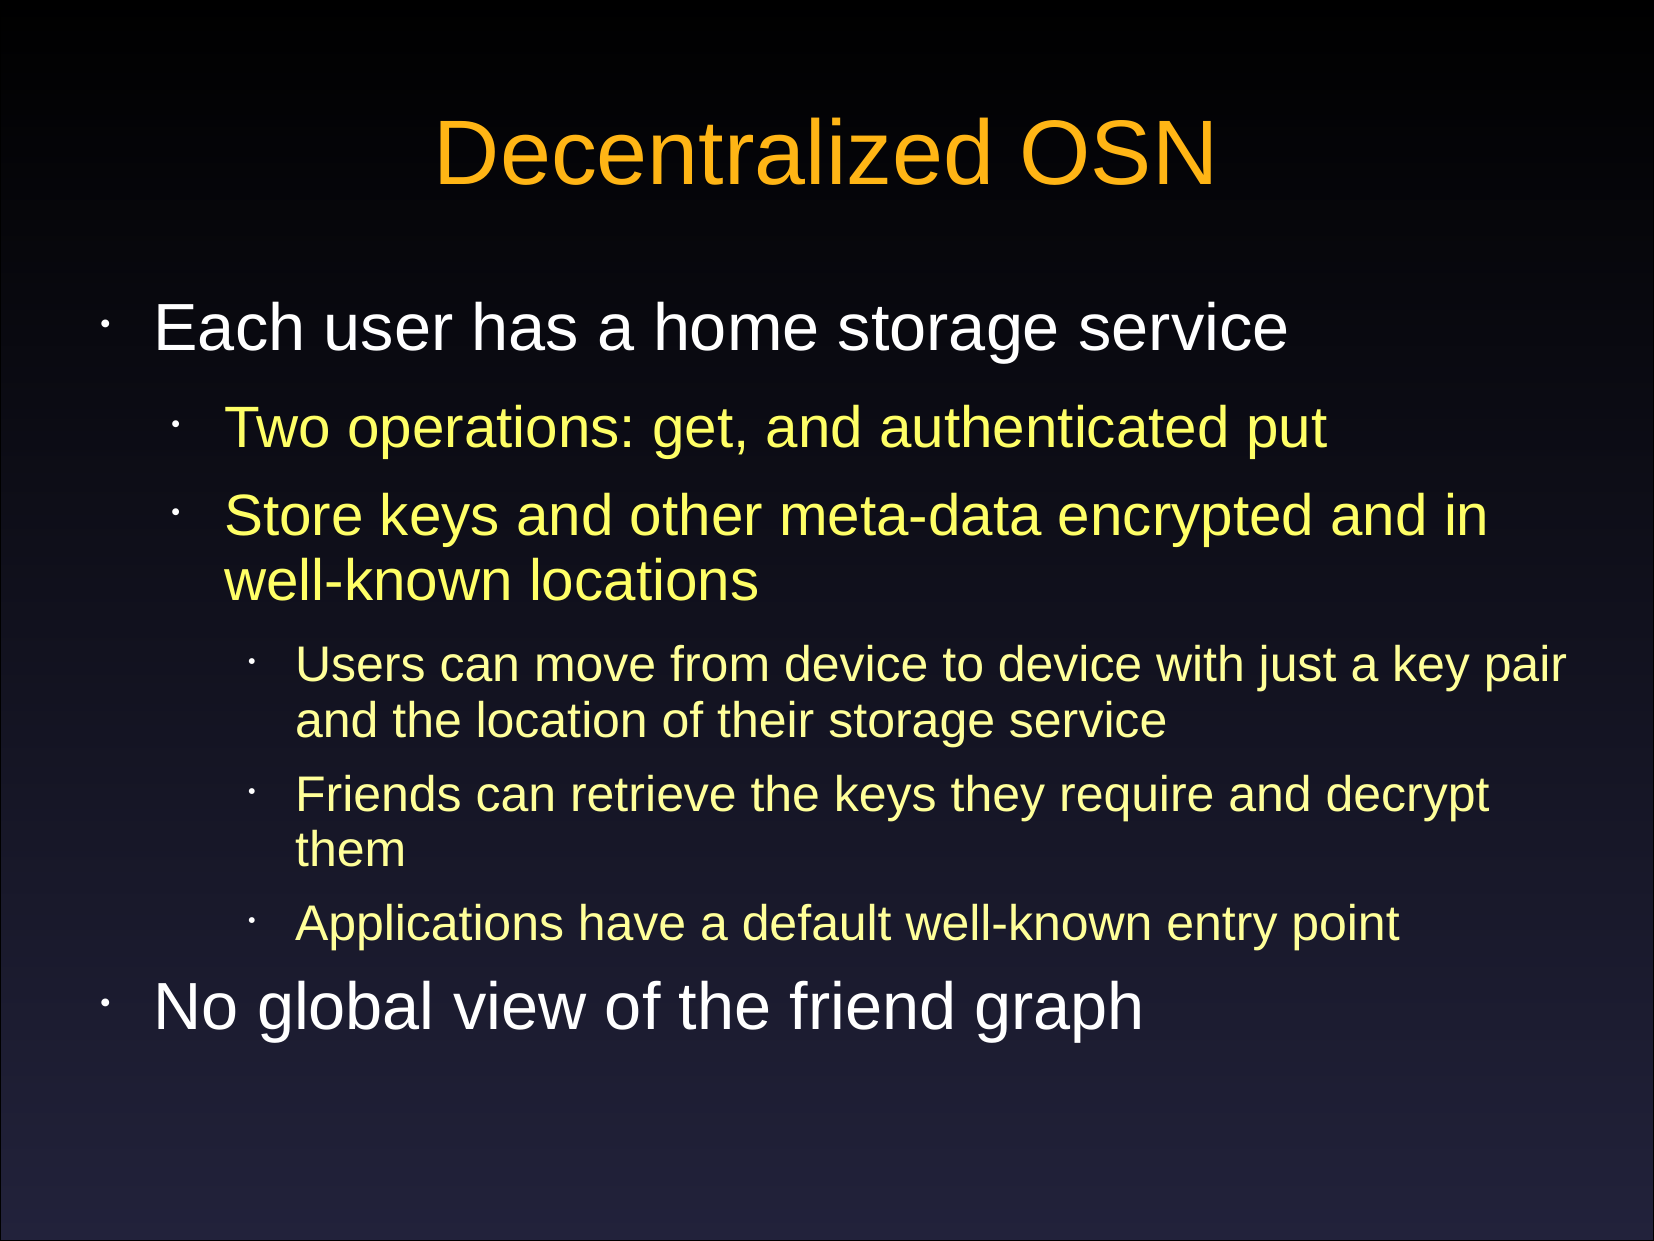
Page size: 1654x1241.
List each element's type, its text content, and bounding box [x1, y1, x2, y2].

title Decentralized OSN [82, 49, 1571, 257]
list Each user has a home storage service Two operations: get, and authenticated put Store keys and other meta-data encrypted and in well-known locations Users can move from device to device with just a key pair and the location of their storage service Friends can retrieve the keys they require and decrypt them Applications have a default well-known entry point No global view of the friend graph [82, 290, 1571, 1109]
